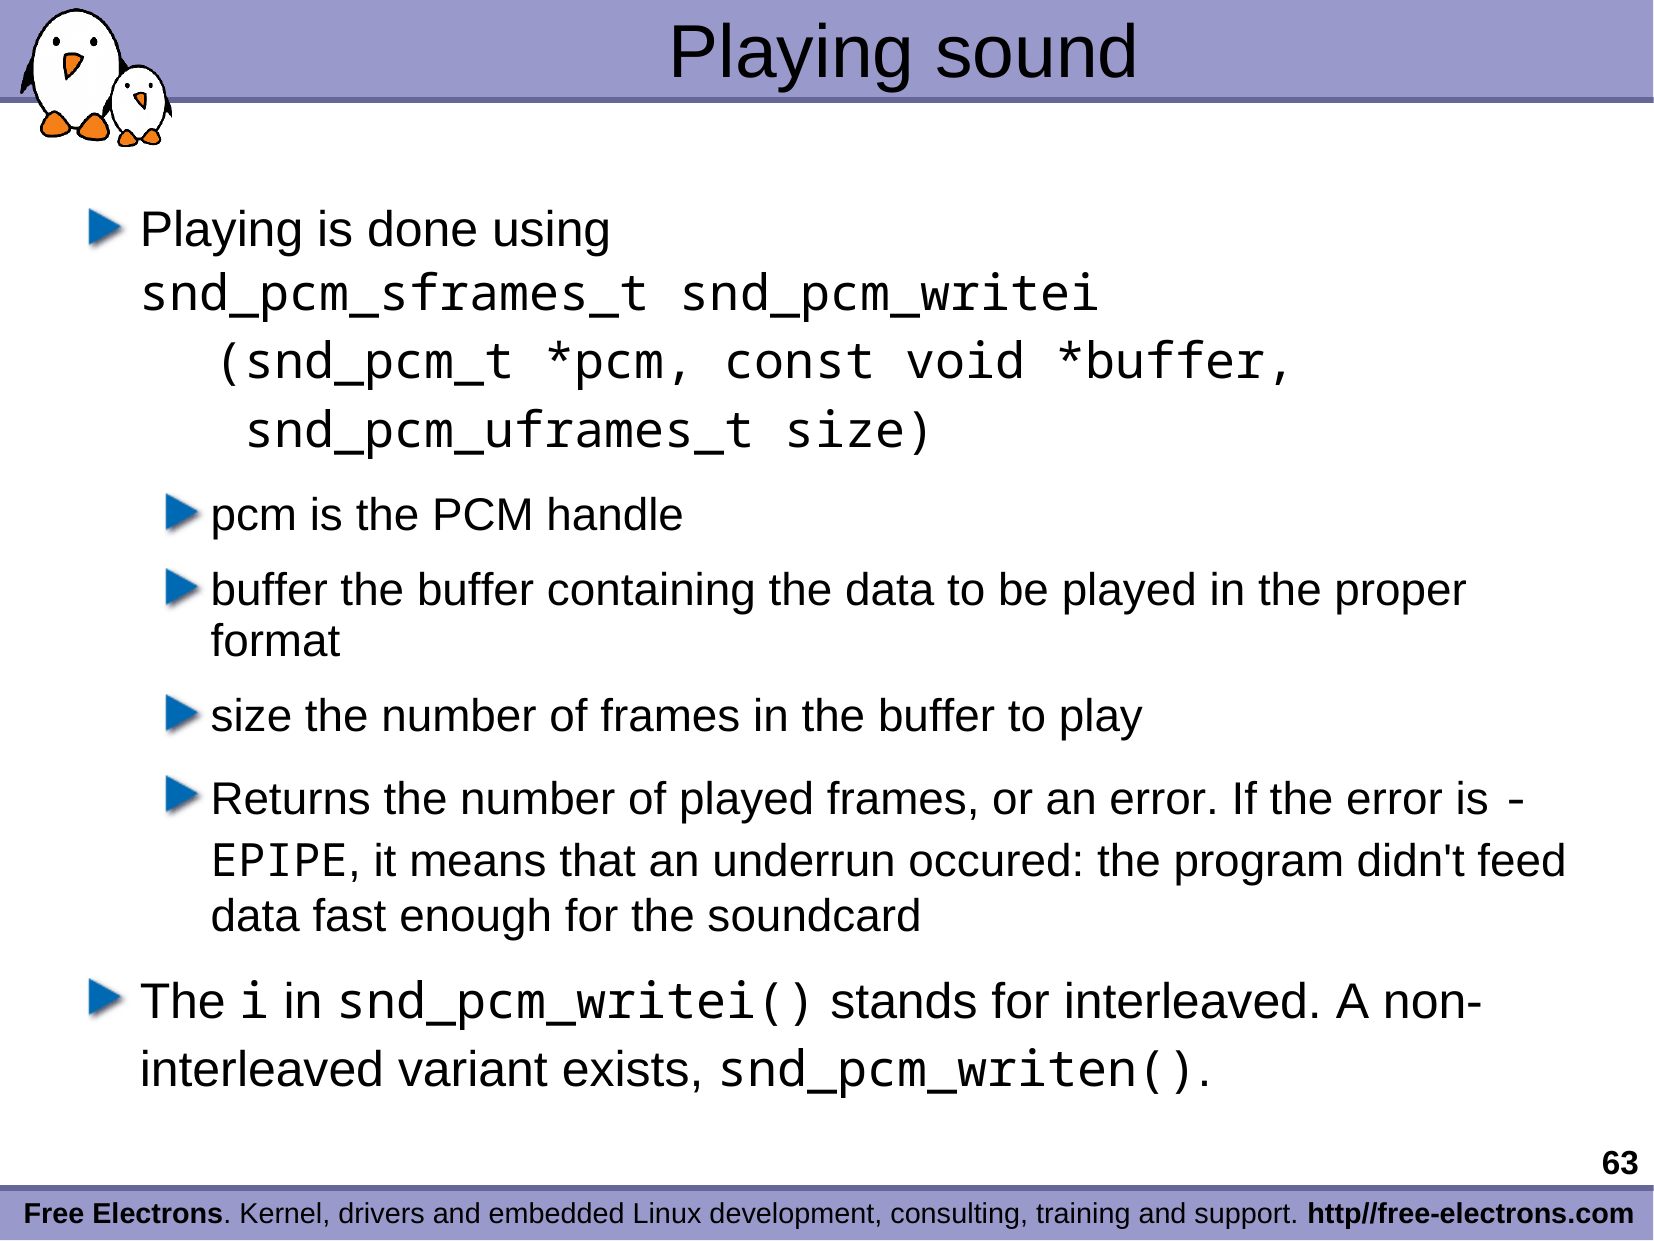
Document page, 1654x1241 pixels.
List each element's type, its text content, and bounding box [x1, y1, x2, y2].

list Playing is done using snd_pcm_sframes_t snd_pcm_writei (snd_pcm_t *pcm, const void *buffer, snd_pcm_uframes_t size) pcm is the PCM handle buffer the buffer containing the data to be played in the proper format size the number of frames in the buffer to play Returns the number of played frames, or an error. If the error is -EPIPE, it means that an underrun occured: the program didn't feed data fast enough for the soundcard The i in snd_pcm_writei() stands for interleaved. A non-interleaved variant exists, snd_pcm_writen(). [68, 201, 1592, 1118]
picture [20, 8, 172, 147]
title Playing sound [178, 4, 1631, 98]
